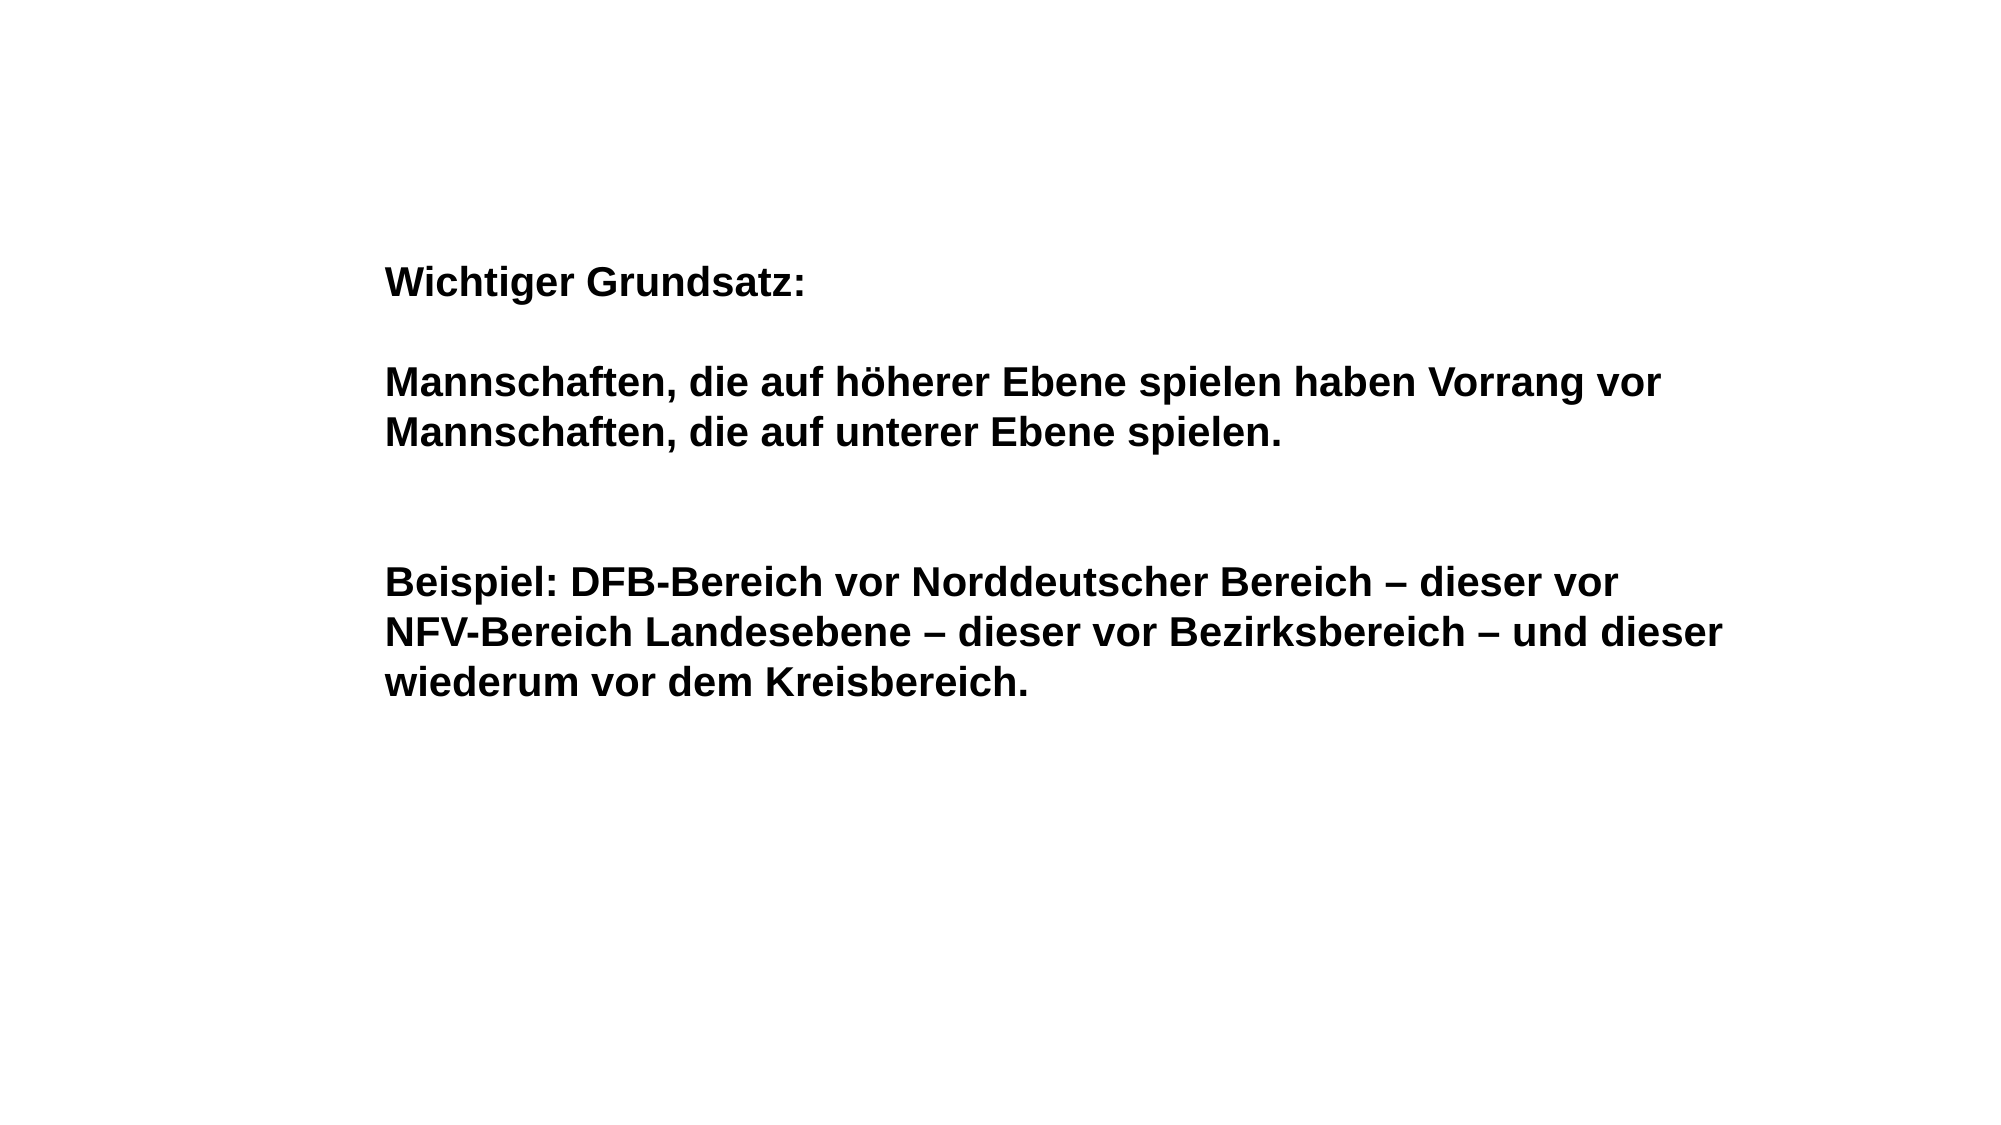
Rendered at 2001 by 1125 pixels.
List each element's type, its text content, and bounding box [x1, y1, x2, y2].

text_box Wichtiger Grundsatz: Mannschaften, die auf höherer Ebene spielen haben Vorrang vor Mannschaften, die auf unterer Ebene spielen. Beispiel: DFB-Bereich vor Norddeutscher Bereich – dieser vor NFV-Bereich Landesebene – dieser vor Bezirksbereich – und dieser wiederum vor dem Kreisbereich. [369, 247, 1749, 819]
